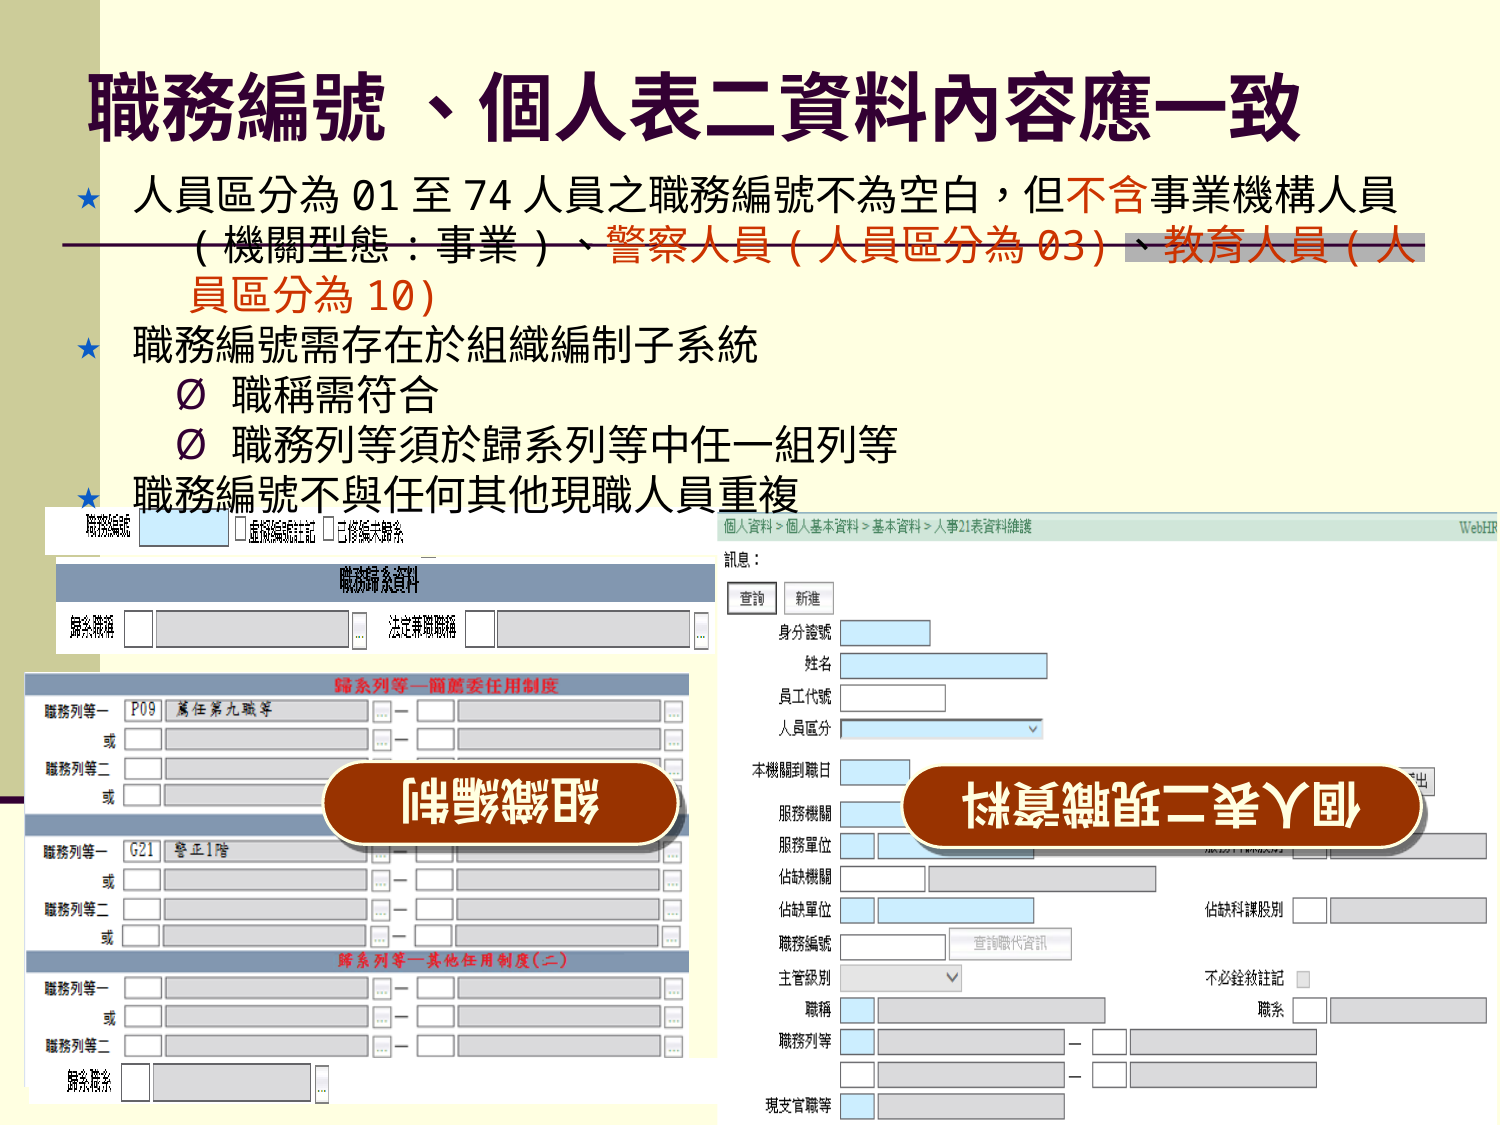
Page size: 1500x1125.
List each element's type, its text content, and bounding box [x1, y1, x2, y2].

picture [24, 507, 1498, 1125]
text_box 個人表二現職資料 [901, 764, 1422, 848]
picture [56, 557, 715, 654]
text_box 人員區分為01至74人員之職務編號不為空白，但不含事業機構人員(機關型態:事業)、警察人員(人員區分為03)、教育人員(人員區分為10) 職務編號需存在於組織編制子系統 職稱需符合 職務列等須於歸系列等中任一組列等 職務編號不與任何其他現職人員重複 [61, 160, 1460, 421]
title 職務編號 、個人表二資料內容應一致 [71, 28, 1422, 160]
text_box 組織編制 [322, 761, 679, 845]
